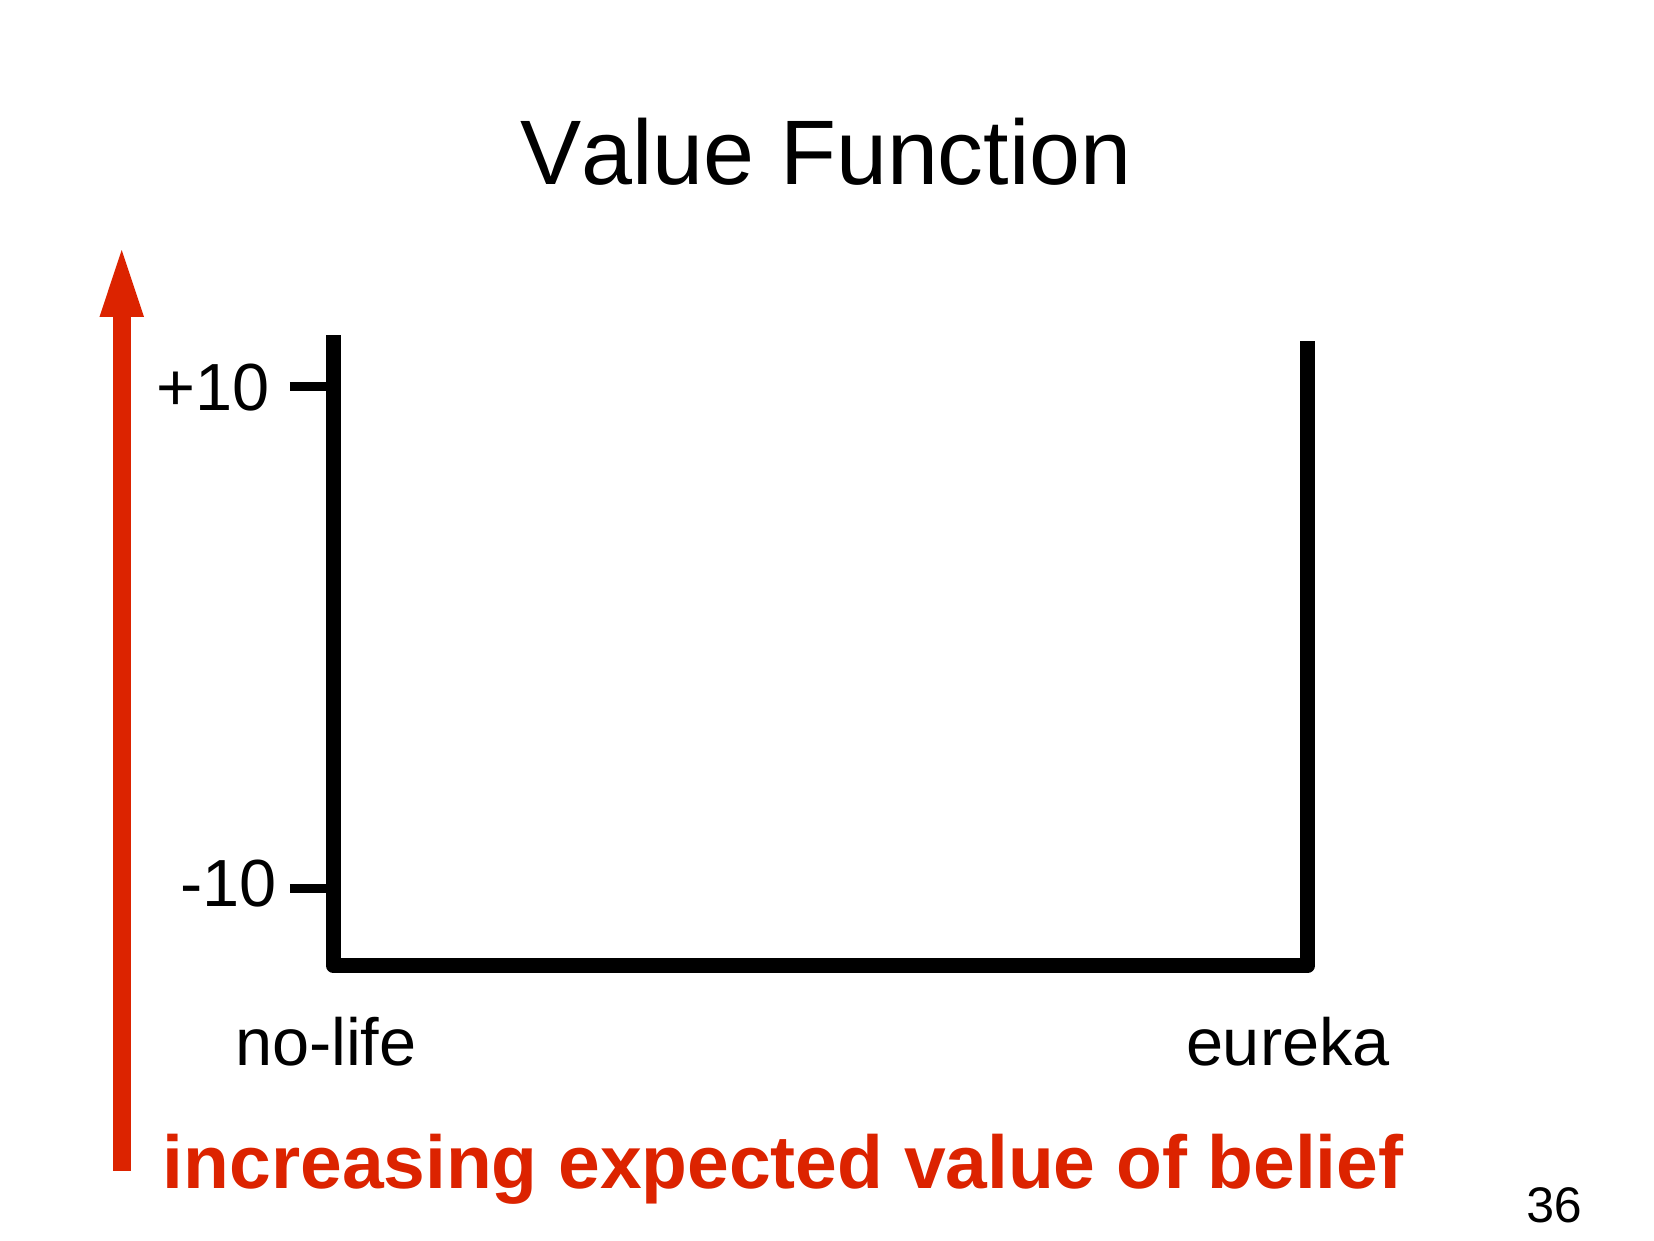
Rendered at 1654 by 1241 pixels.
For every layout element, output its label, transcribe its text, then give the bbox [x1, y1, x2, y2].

title Value Function [82, 49, 1571, 257]
text_box +10 [141, 342, 285, 432]
text_box increasing expected value of belief [148, 1112, 1394, 1212]
text_box -10 [165, 838, 292, 929]
text_box no-life [220, 997, 433, 1088]
text_box eureka [1171, 997, 1406, 1088]
